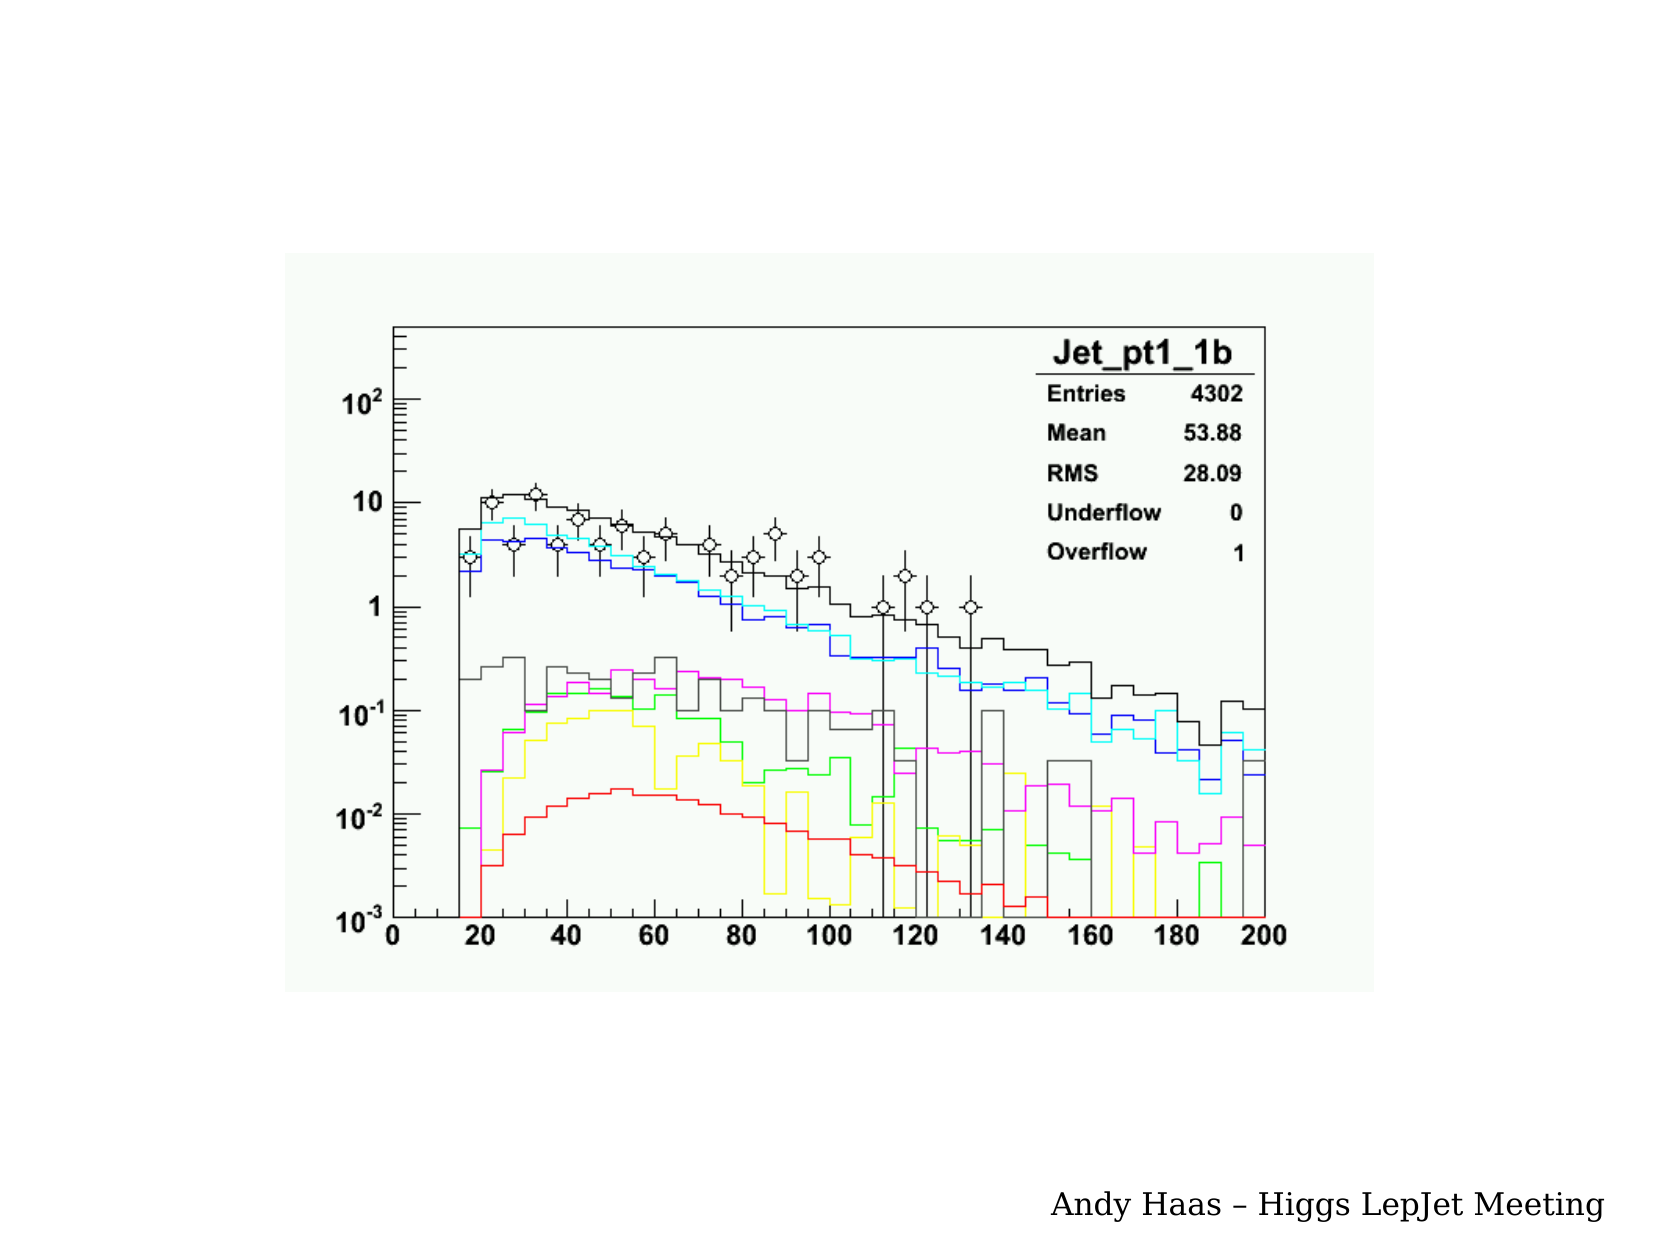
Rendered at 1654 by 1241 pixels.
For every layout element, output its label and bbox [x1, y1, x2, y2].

picture [285, 253, 1374, 992]
